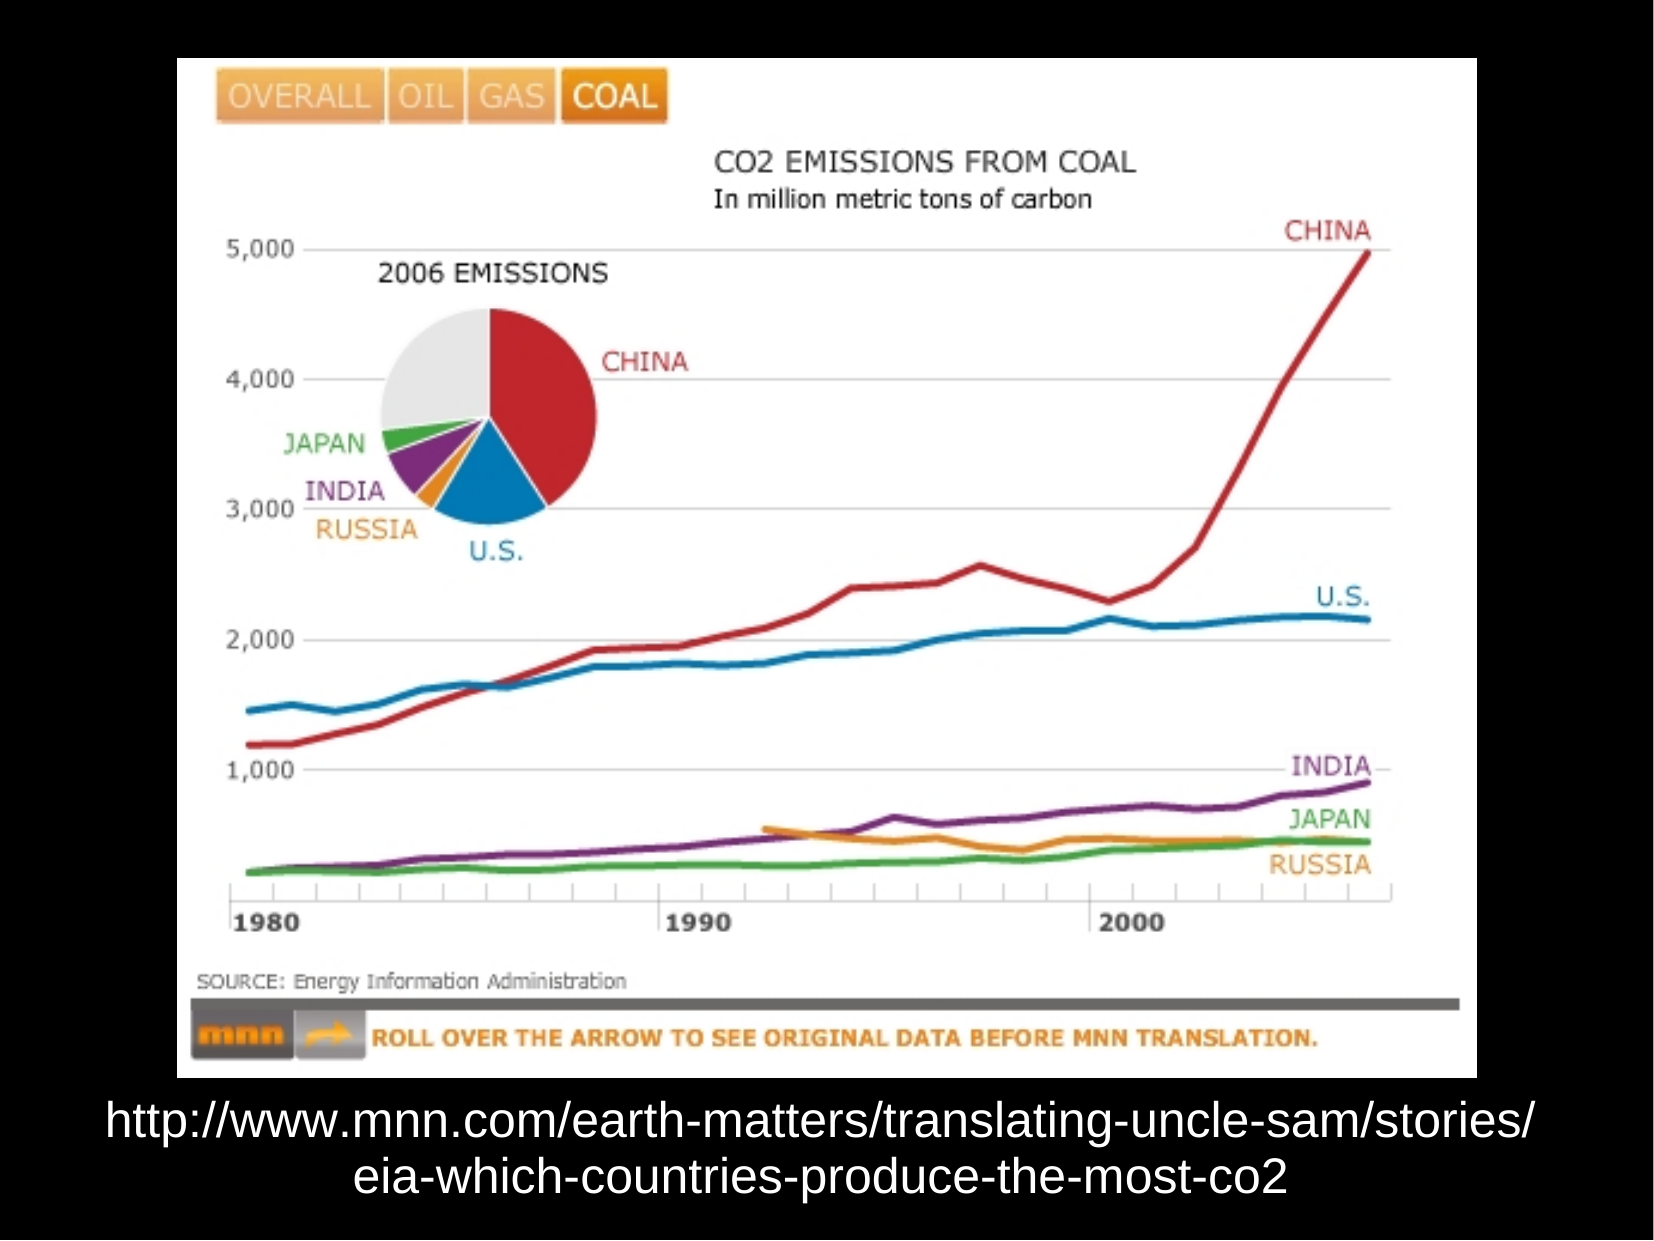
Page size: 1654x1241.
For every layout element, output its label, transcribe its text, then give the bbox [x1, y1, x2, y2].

picture [177, 58, 1477, 1078]
subtitle http://www.mnn.com/earth-matters/translating-uncle-sam/stories/eia-which-countries-produce-the-most-co2 [76, 1086, 1565, 1211]
